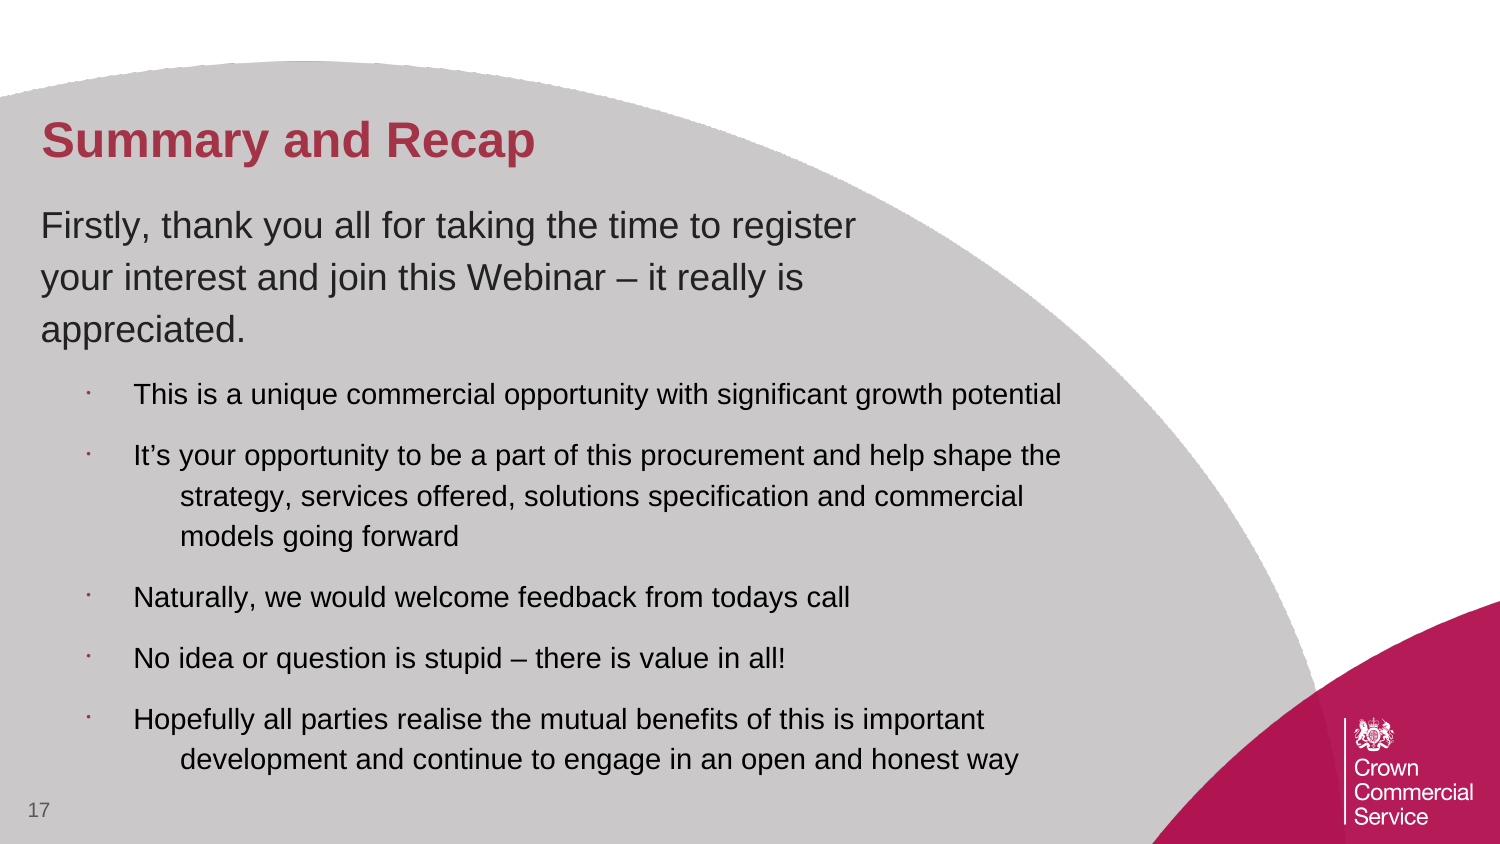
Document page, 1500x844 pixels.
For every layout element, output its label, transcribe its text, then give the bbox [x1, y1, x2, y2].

text_box Firstly, thank you all for taking the time to register your interest and join this Webinar – it really is appreciated. This is a unique commercial opportunity with significant growth potential It’s your opportunity to be a part of this procurement and help shape the strategy, services offered, solutions specification and commercial models going forward Naturally, we would welcome feedback from todays call No idea or question is stupid – there is value in all! Hopefully all parties realise the mutual benefits of this is important development and continue to engage in an open and honest way [0, 187, 1102, 657]
text_box 17 [12, 781, 103, 844]
title Summary and Recap [26, 92, 1177, 239]
